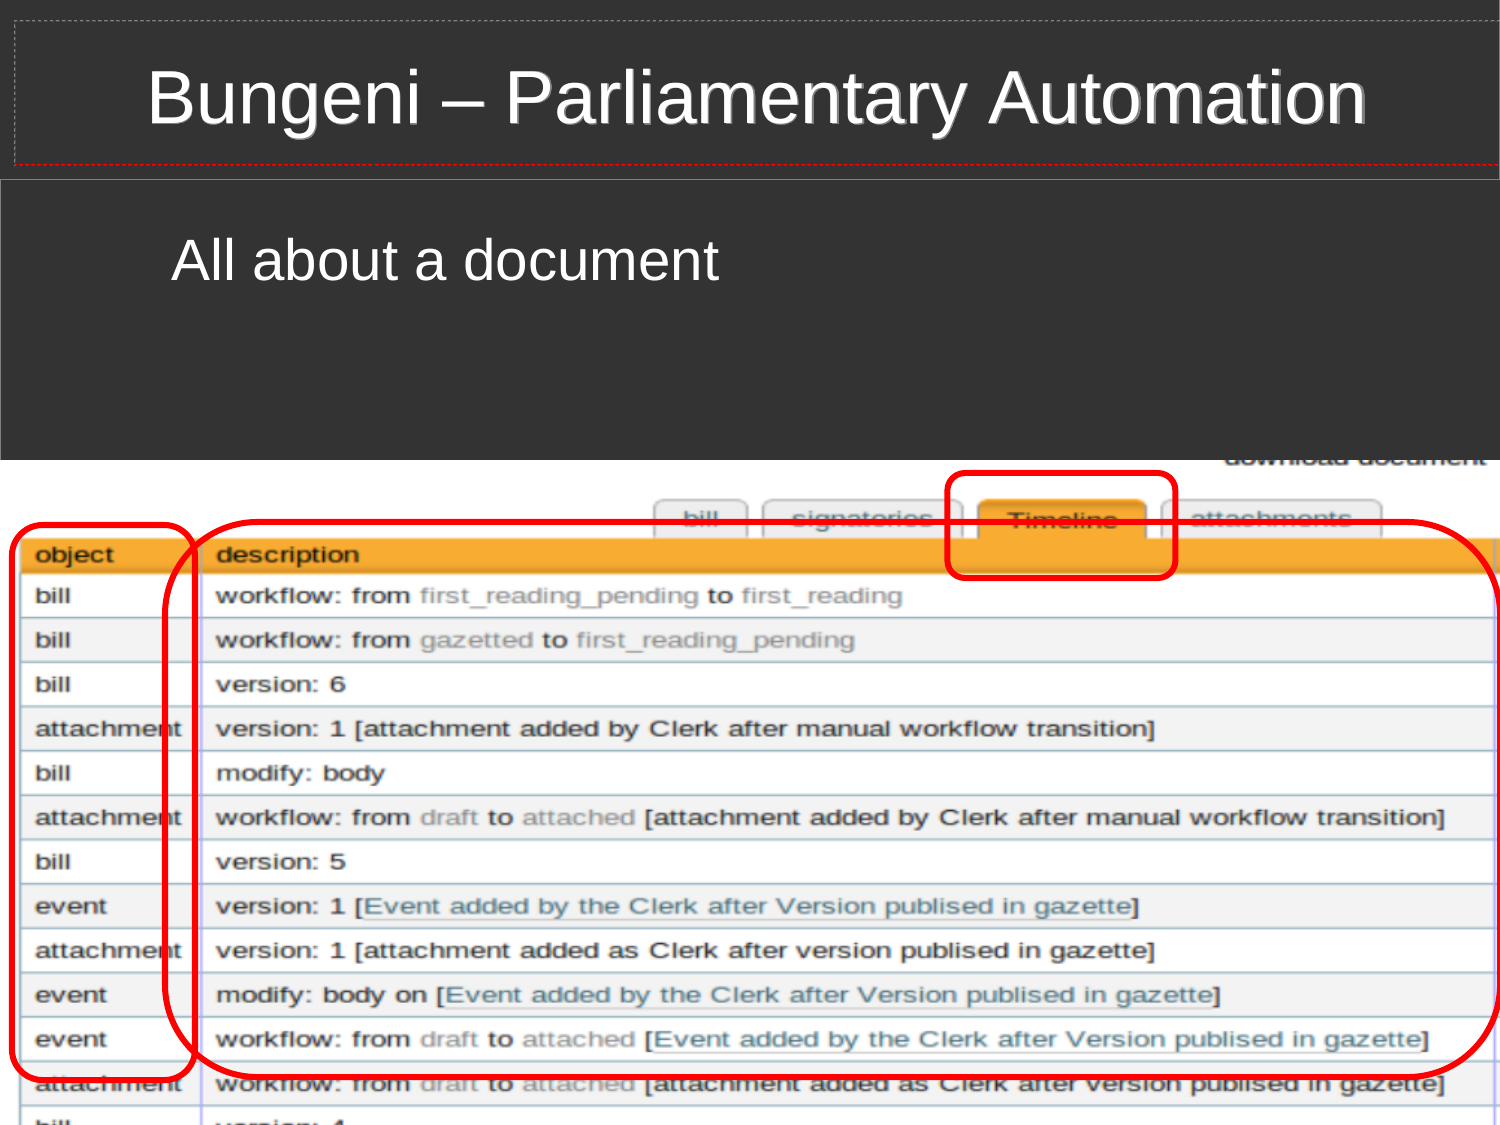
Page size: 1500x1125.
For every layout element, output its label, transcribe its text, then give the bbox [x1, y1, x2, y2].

text_box All about a document [156, 215, 736, 370]
text_box [0, 179, 1500, 460]
picture [198, 525, 1497, 1074]
picture [951, 525, 1172, 575]
picture [951, 476, 1172, 518]
picture [169, 556, 191, 1043]
picture [15, 529, 191, 1077]
picture [0, 460, 1500, 1125]
title Bungeni – Parliamentary Automation [15, 21, 1500, 165]
